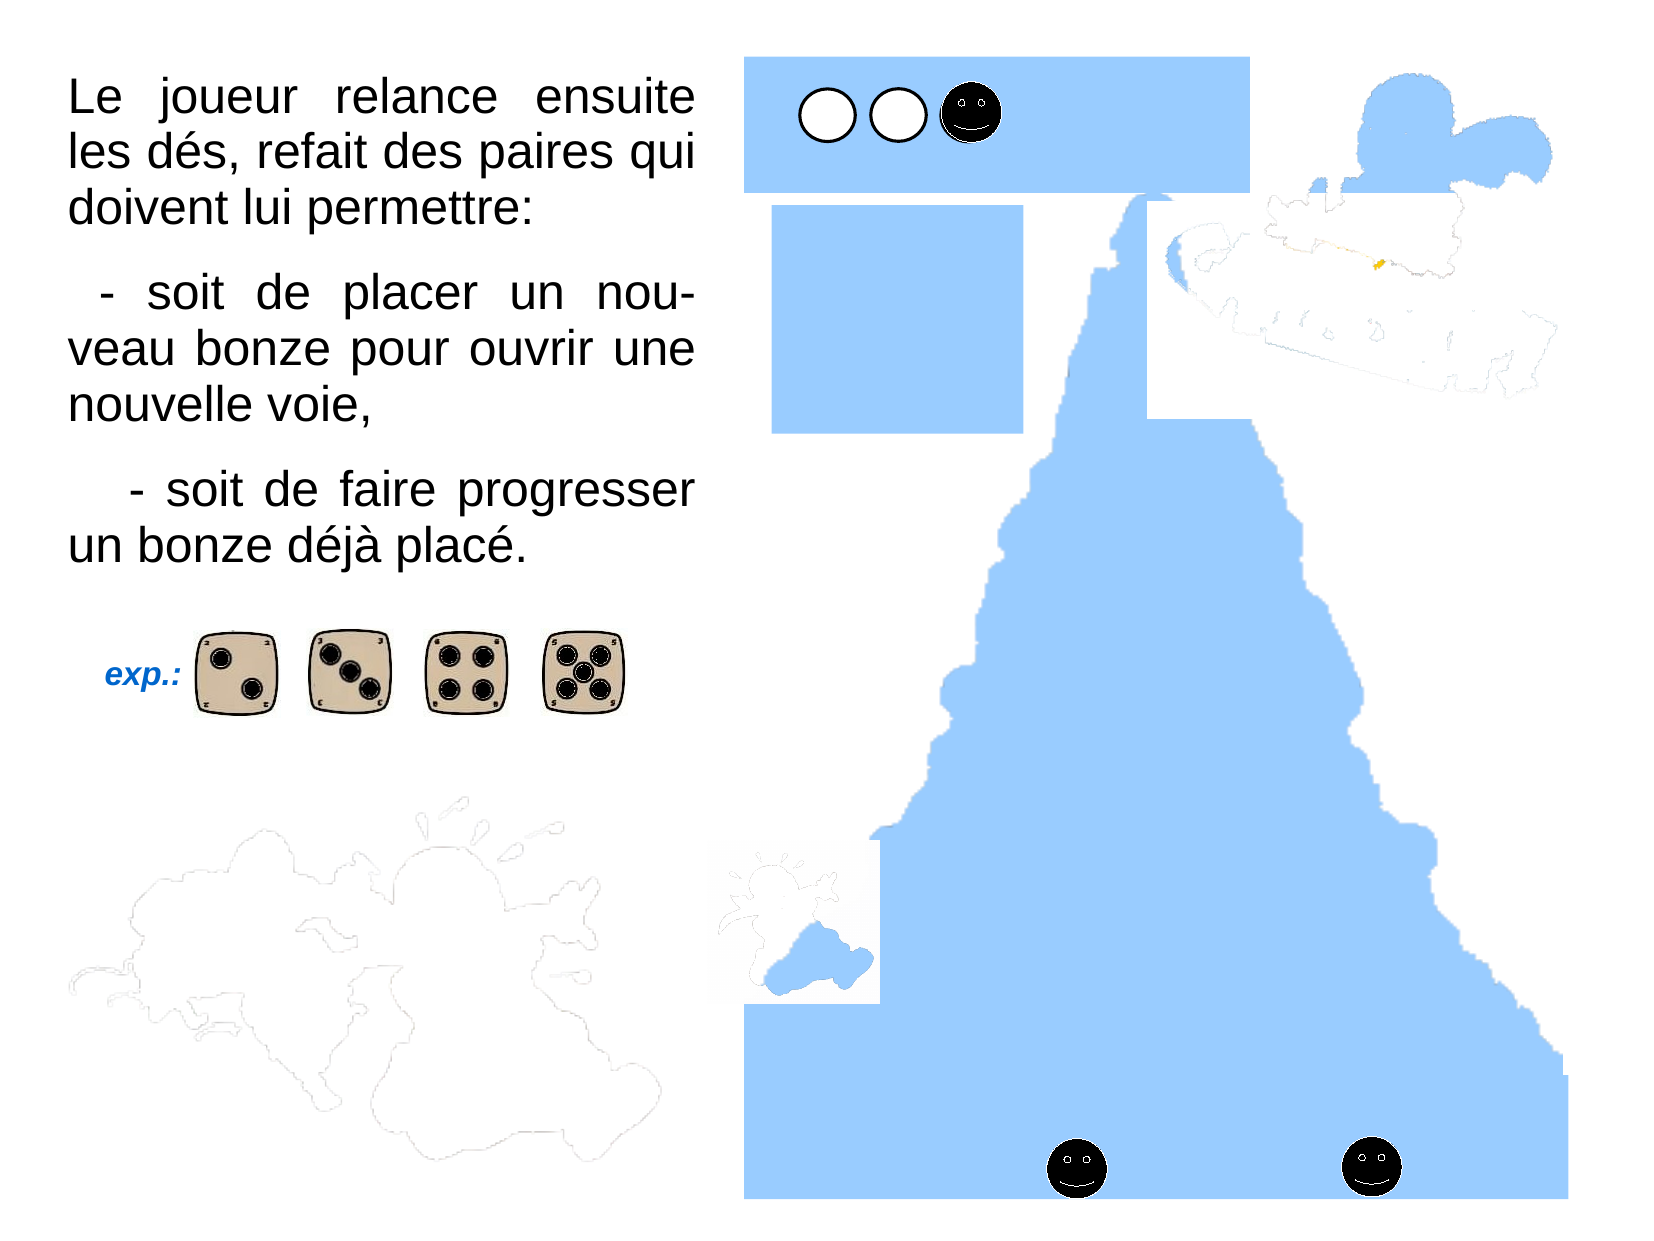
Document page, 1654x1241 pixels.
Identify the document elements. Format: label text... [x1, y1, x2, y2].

picture [423, 629, 510, 717]
text_box [941, 81, 1002, 143]
picture [707, 39, 1614, 1206]
text_box exp.: [89, 648, 213, 701]
text_box [771, 205, 1024, 434]
picture [306, 628, 394, 716]
picture [540, 628, 628, 716]
text_box [1046, 1138, 1108, 1199]
text_box Le joueur relance ensuite les dés, refait des paires qui doivent lui permettre: - soit de placer un nou-veau bonze pour ouvrir une nouvelle voie, - soit de faire progresser un bonze déjà placé. [52, 60, 711, 590]
text_box [1341, 1136, 1403, 1197]
picture [193, 630, 281, 718]
picture [61, 775, 673, 1178]
